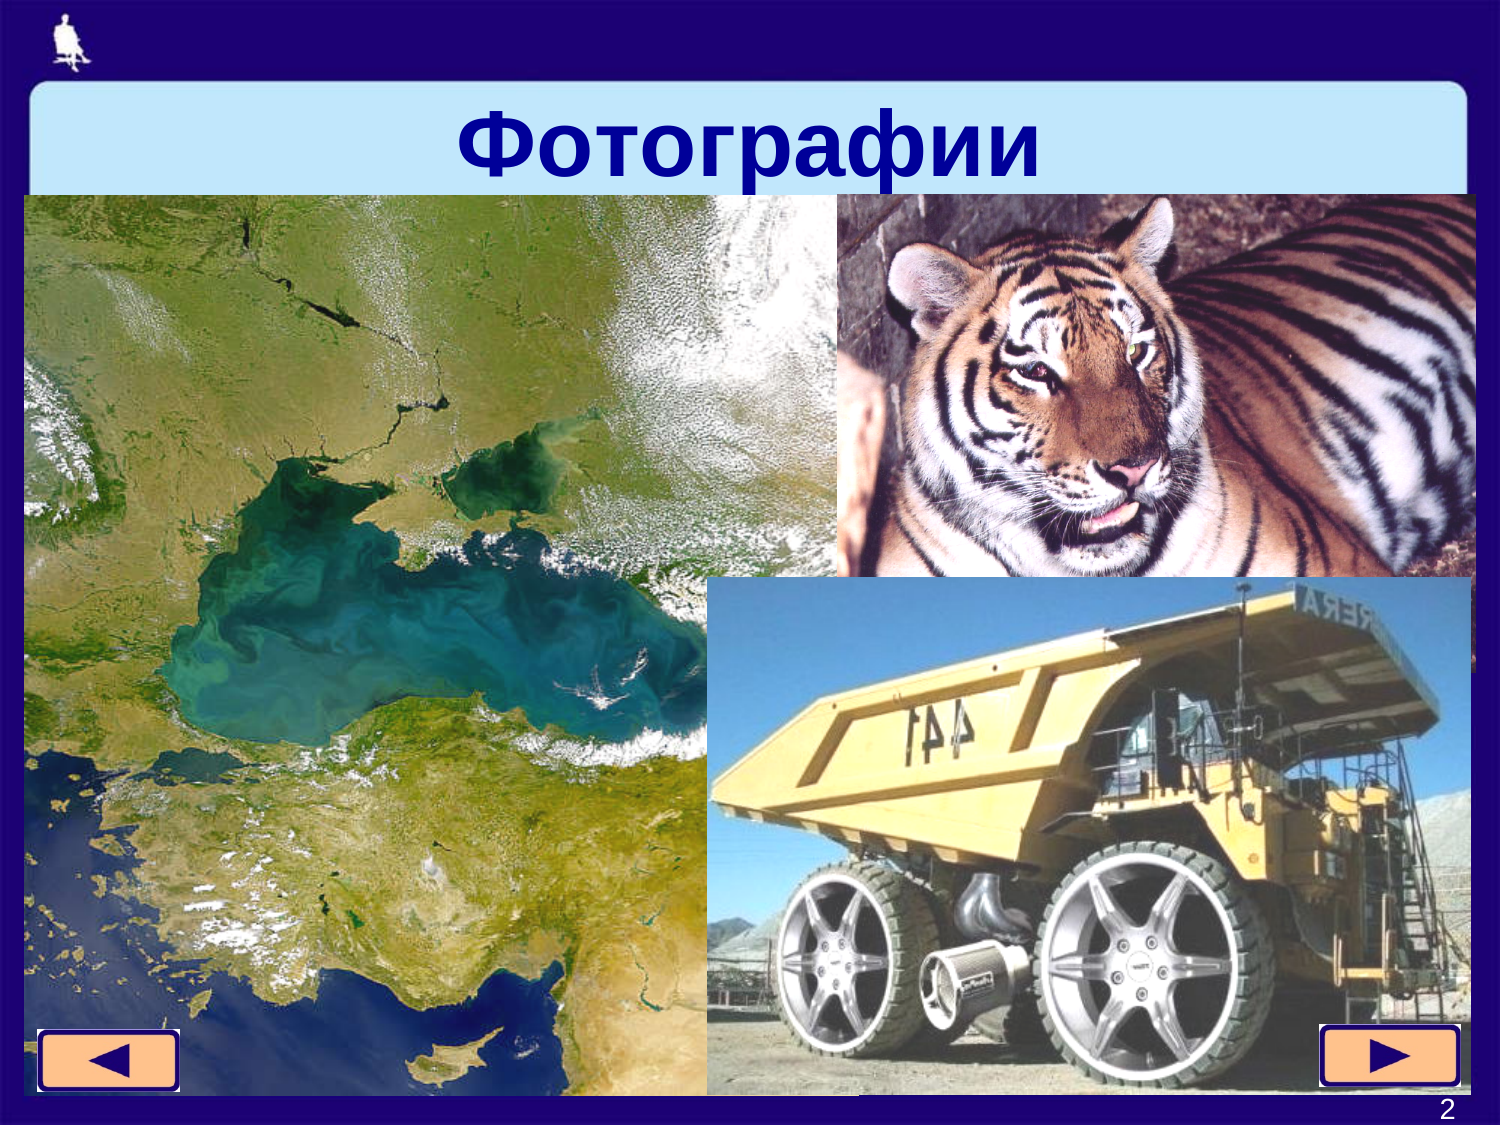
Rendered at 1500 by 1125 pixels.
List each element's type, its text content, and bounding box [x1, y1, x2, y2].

title Фотографии [75, 45, 1426, 195]
text_box <номер> [1120, 1095, 1471, 1125]
picture [0, 0, 1500, 1125]
